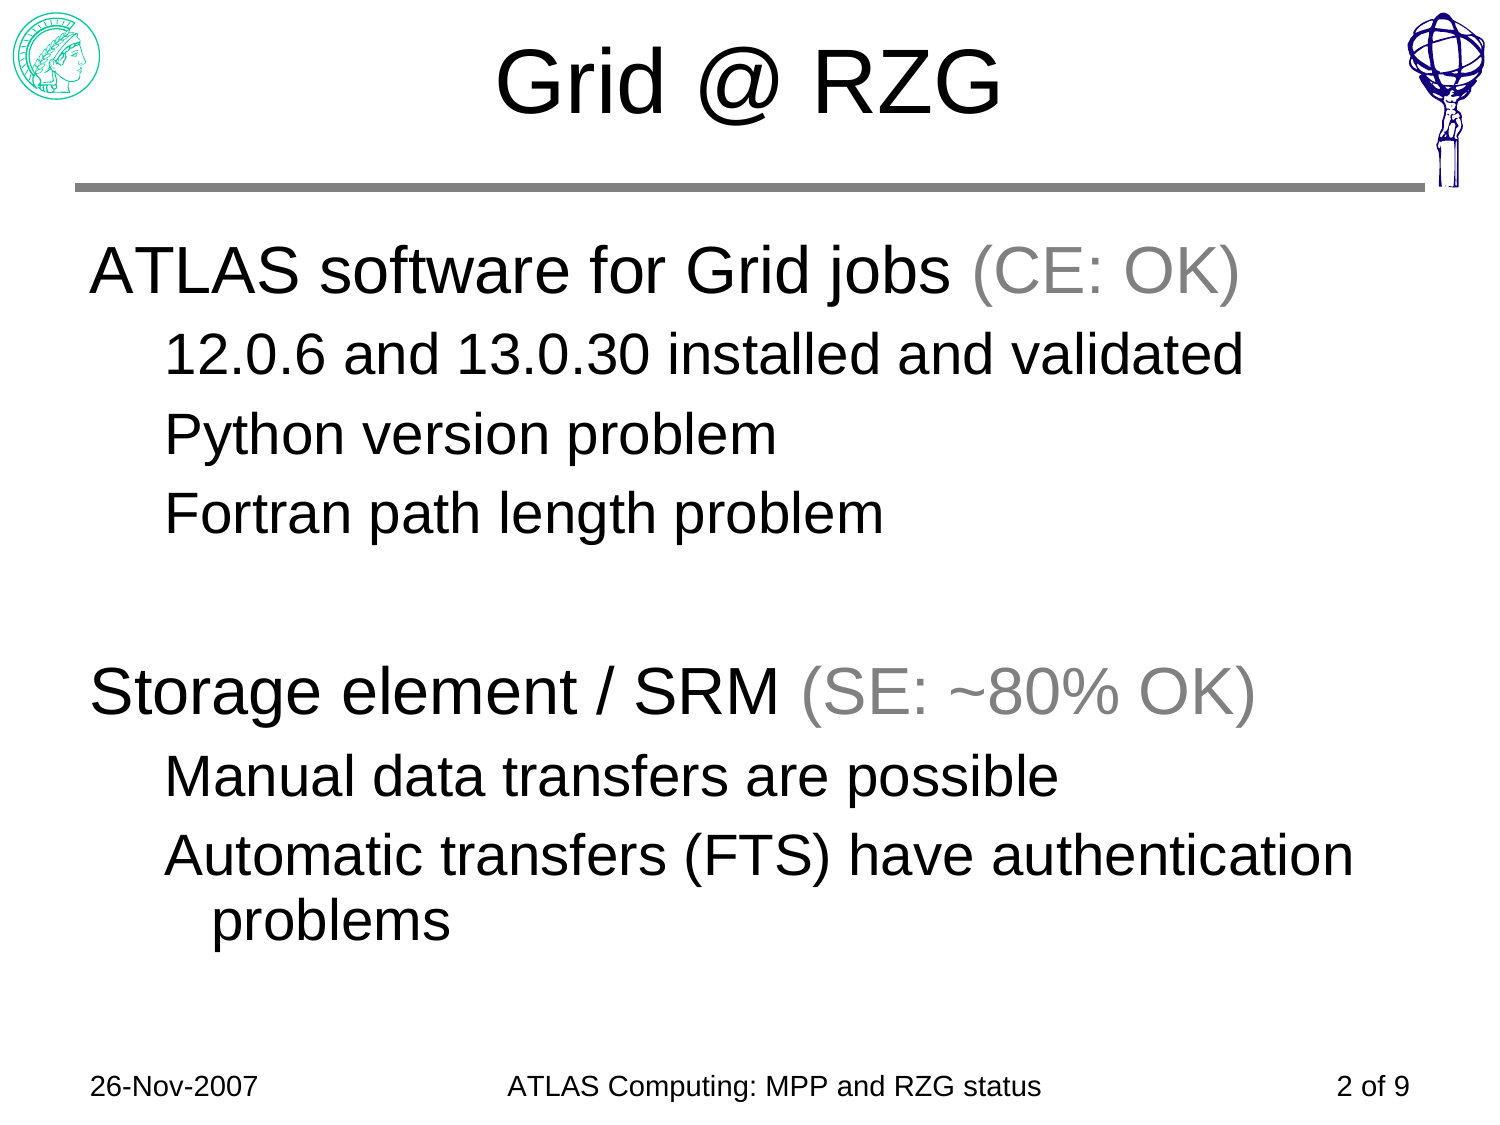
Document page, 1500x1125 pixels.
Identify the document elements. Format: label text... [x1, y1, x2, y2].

title Grid @ RZG [75, 12, 1426, 151]
list ATLAS software for Grid jobs (CE: OK) 12.0.6 and 13.0.30 installed and validated Python version problem Fortran path length problem Storage element / SRM (SE: ~80% OK) Manual data transfers are possible Automatic transfers (FTS) have authentication problems [75, 224, 1426, 1038]
